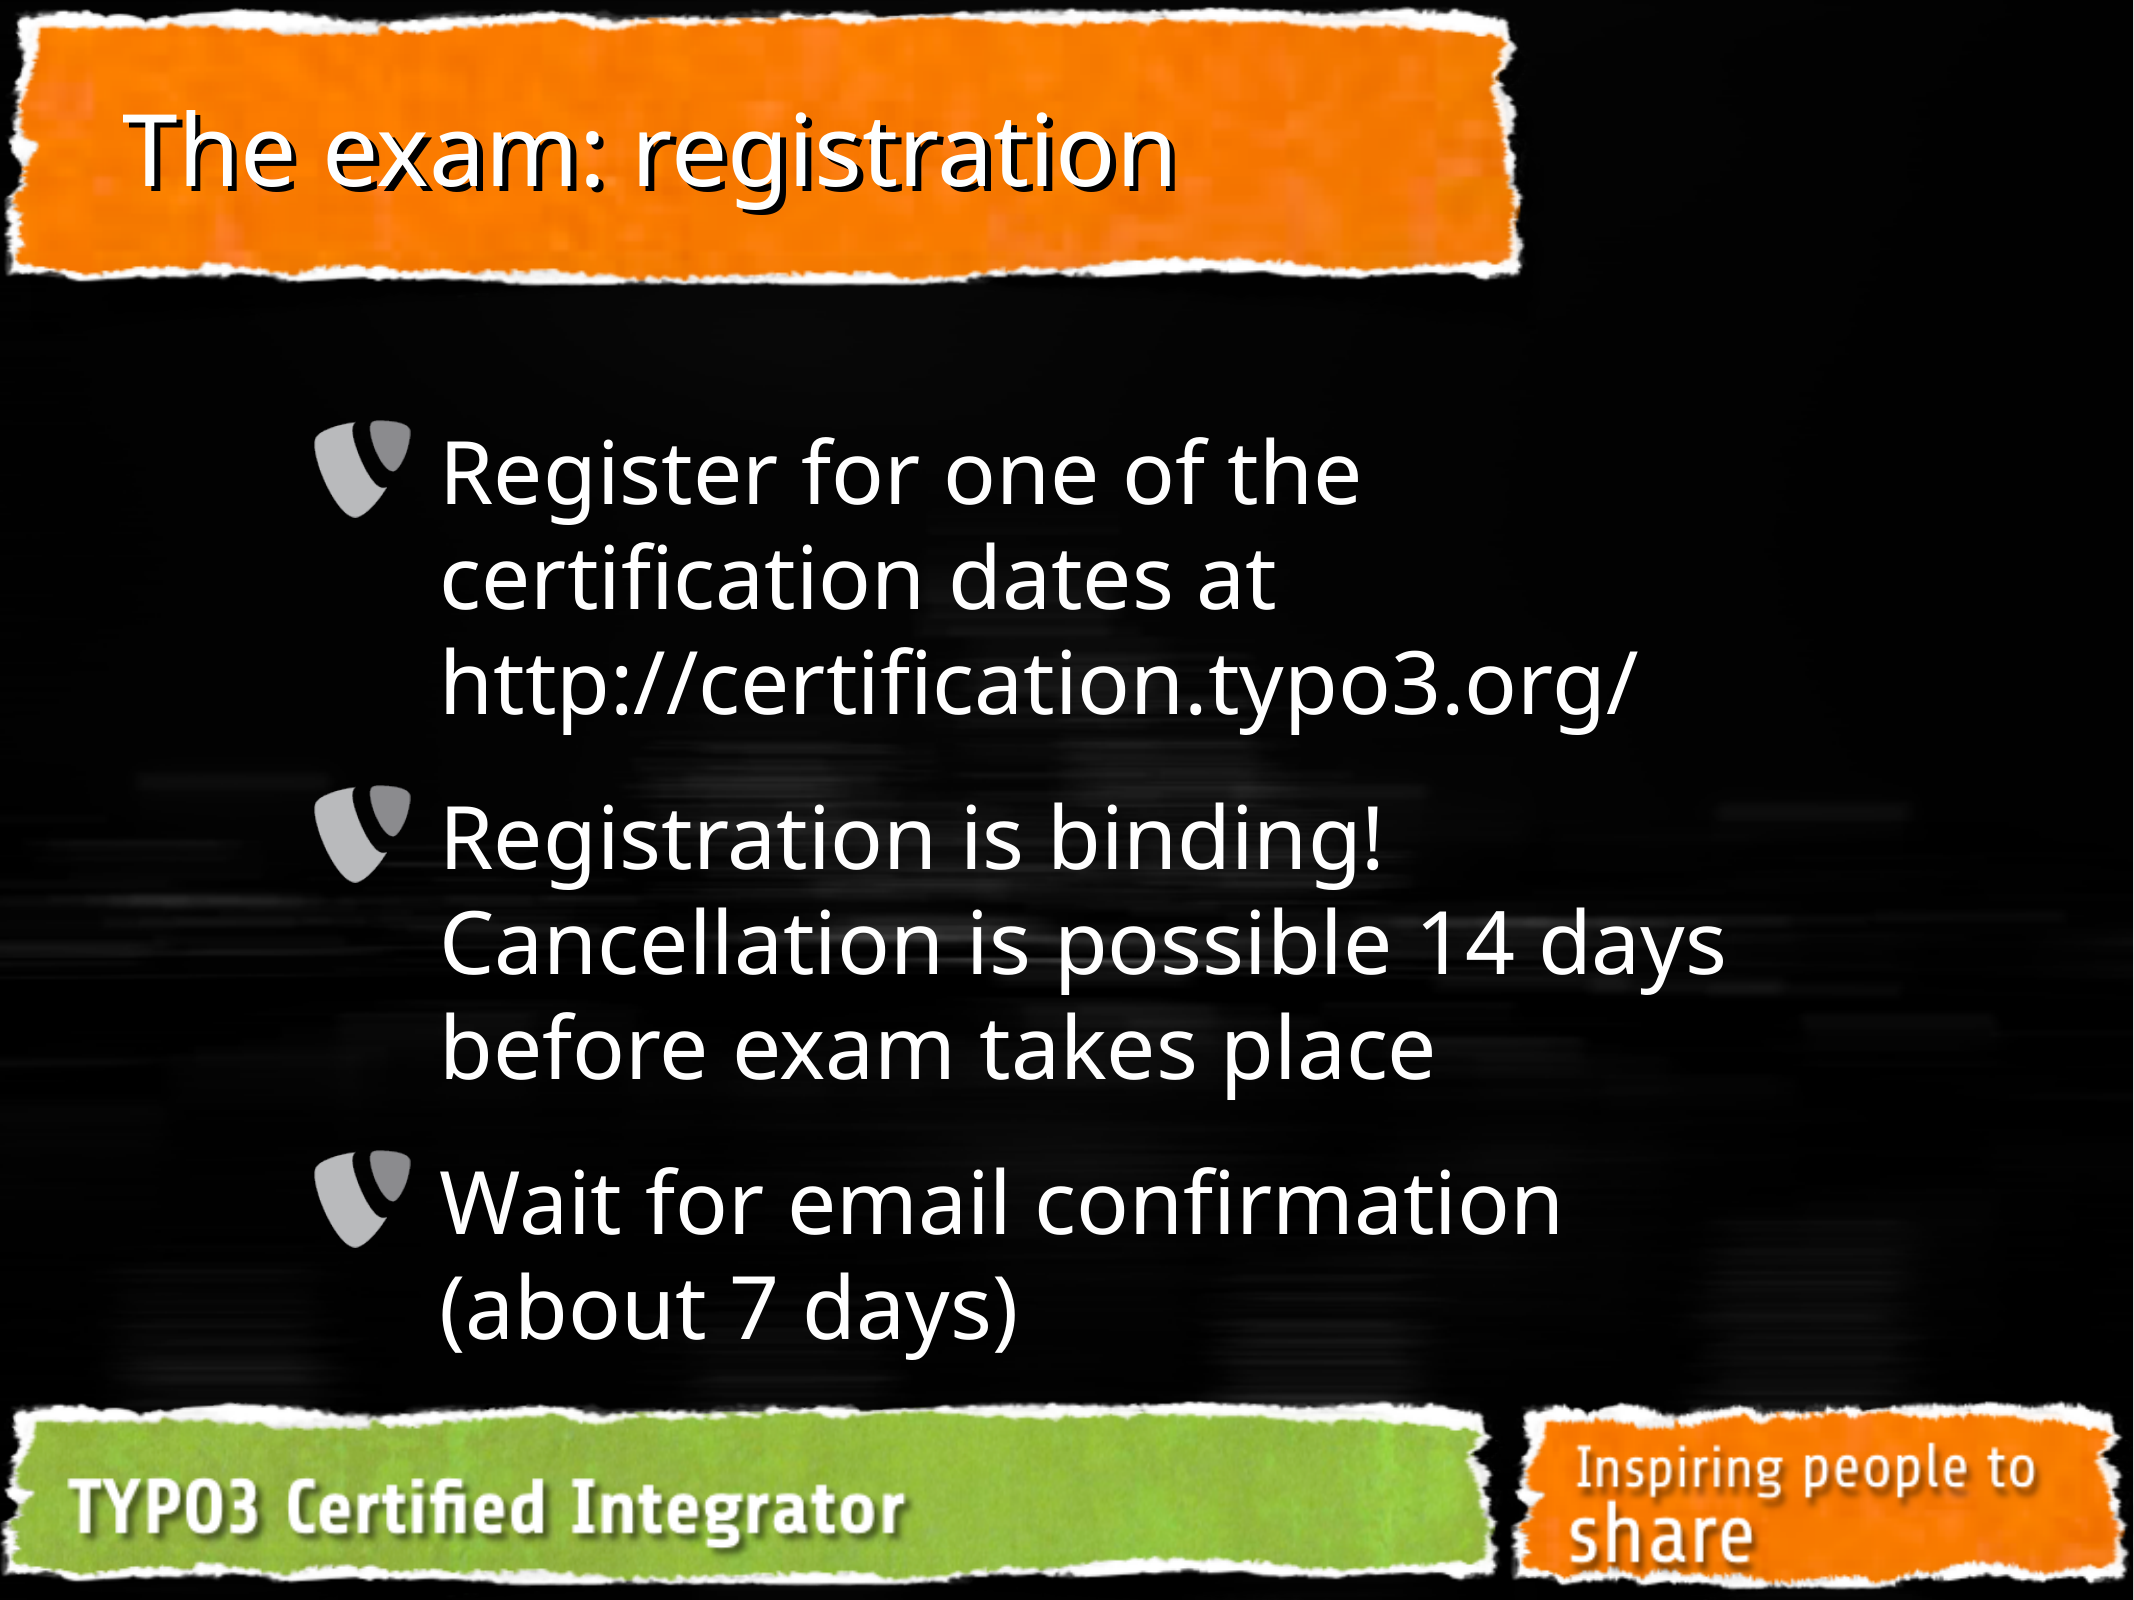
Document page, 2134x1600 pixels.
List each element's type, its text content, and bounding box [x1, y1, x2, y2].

picture [0, 0, 2134, 1600]
title The exam: registration [114, 74, 1453, 215]
list Register for one of the certification dates at http://certification.typo3.org/ Registration is binding! Cancellation is possible 14 days before exam takes place Wait for email confirmation (about 7 days) [208, 362, 1925, 1409]
